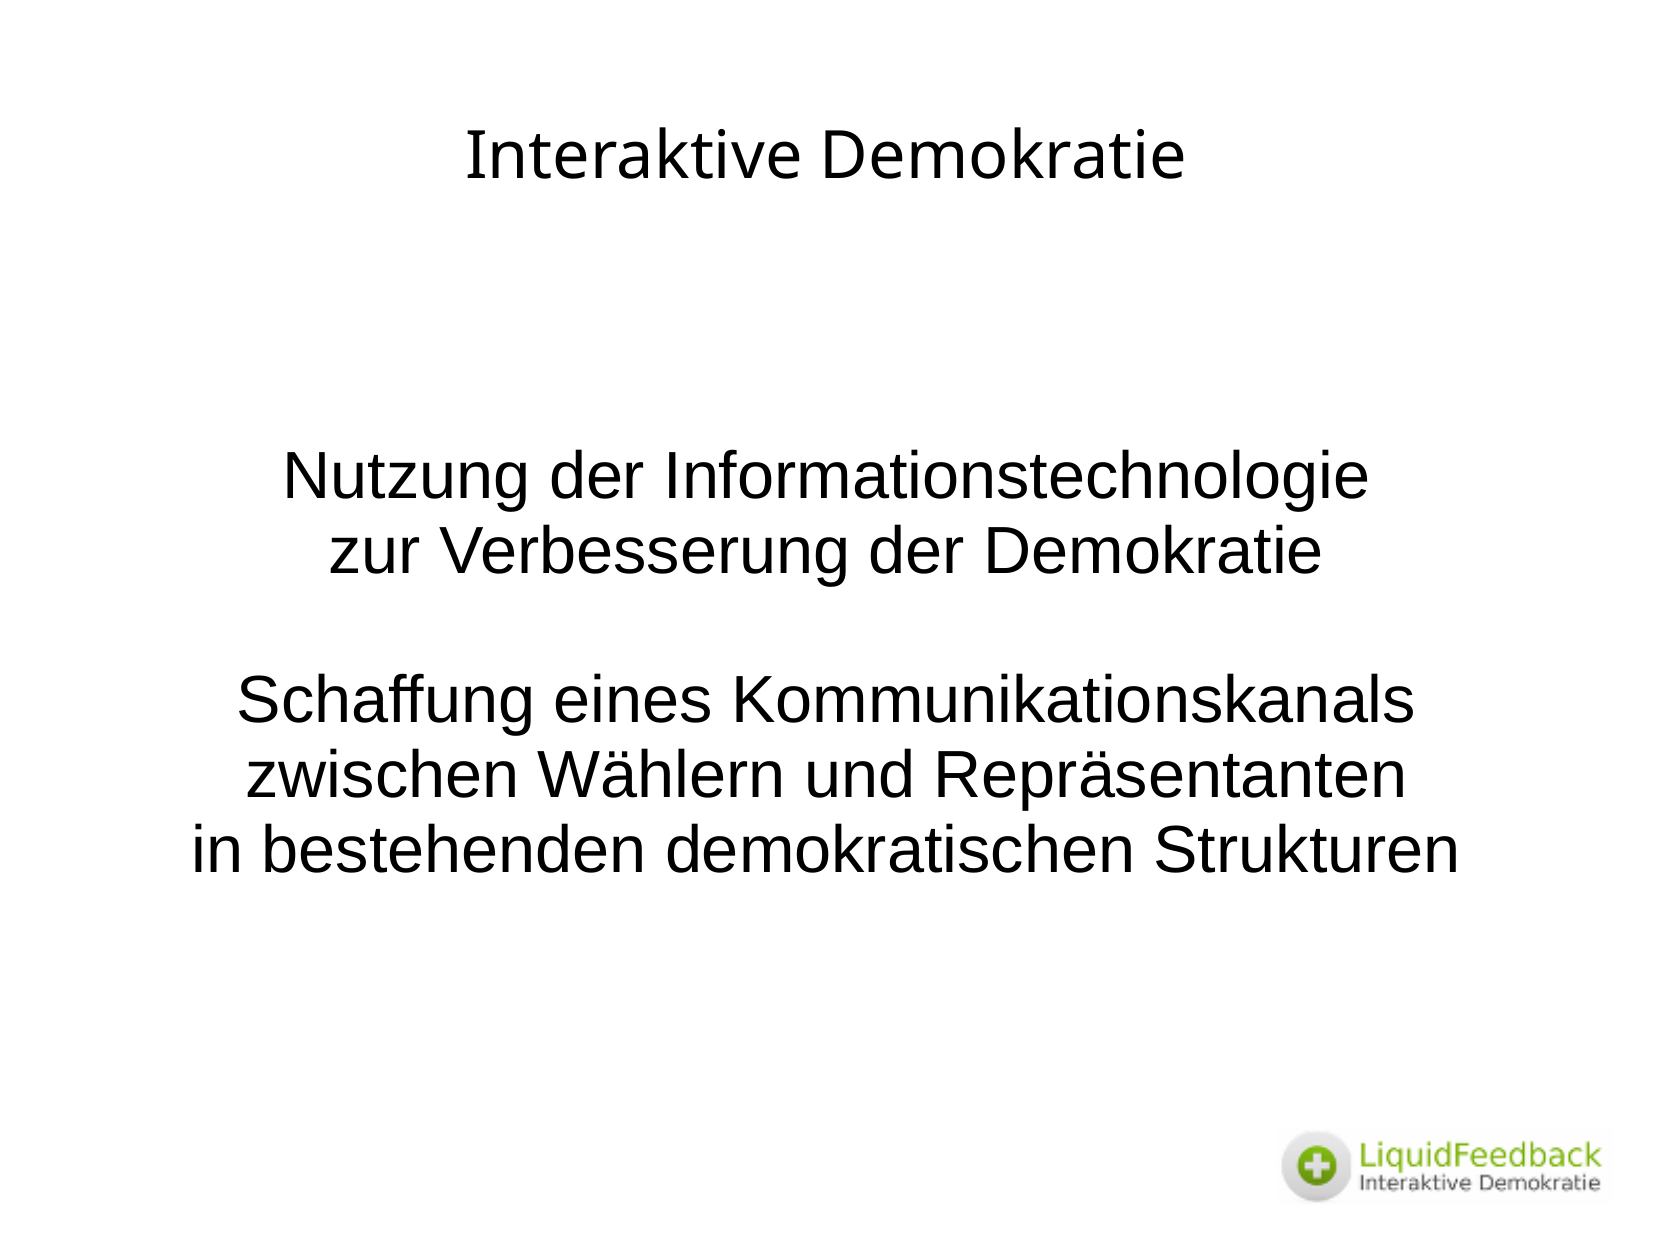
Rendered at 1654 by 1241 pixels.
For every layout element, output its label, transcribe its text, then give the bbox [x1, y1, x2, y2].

picture [1276, 1127, 1613, 1205]
subtitle Nutzung der Informationstechnologie zur Verbesserung der Demokratie Schaffung eines Kommunikationskanals zwischen Wählern und Repräsentanten in bestehenden demokratischen Strukturen [82, 290, 1571, 1109]
title Interaktive Demokratie [82, 49, 1571, 257]
